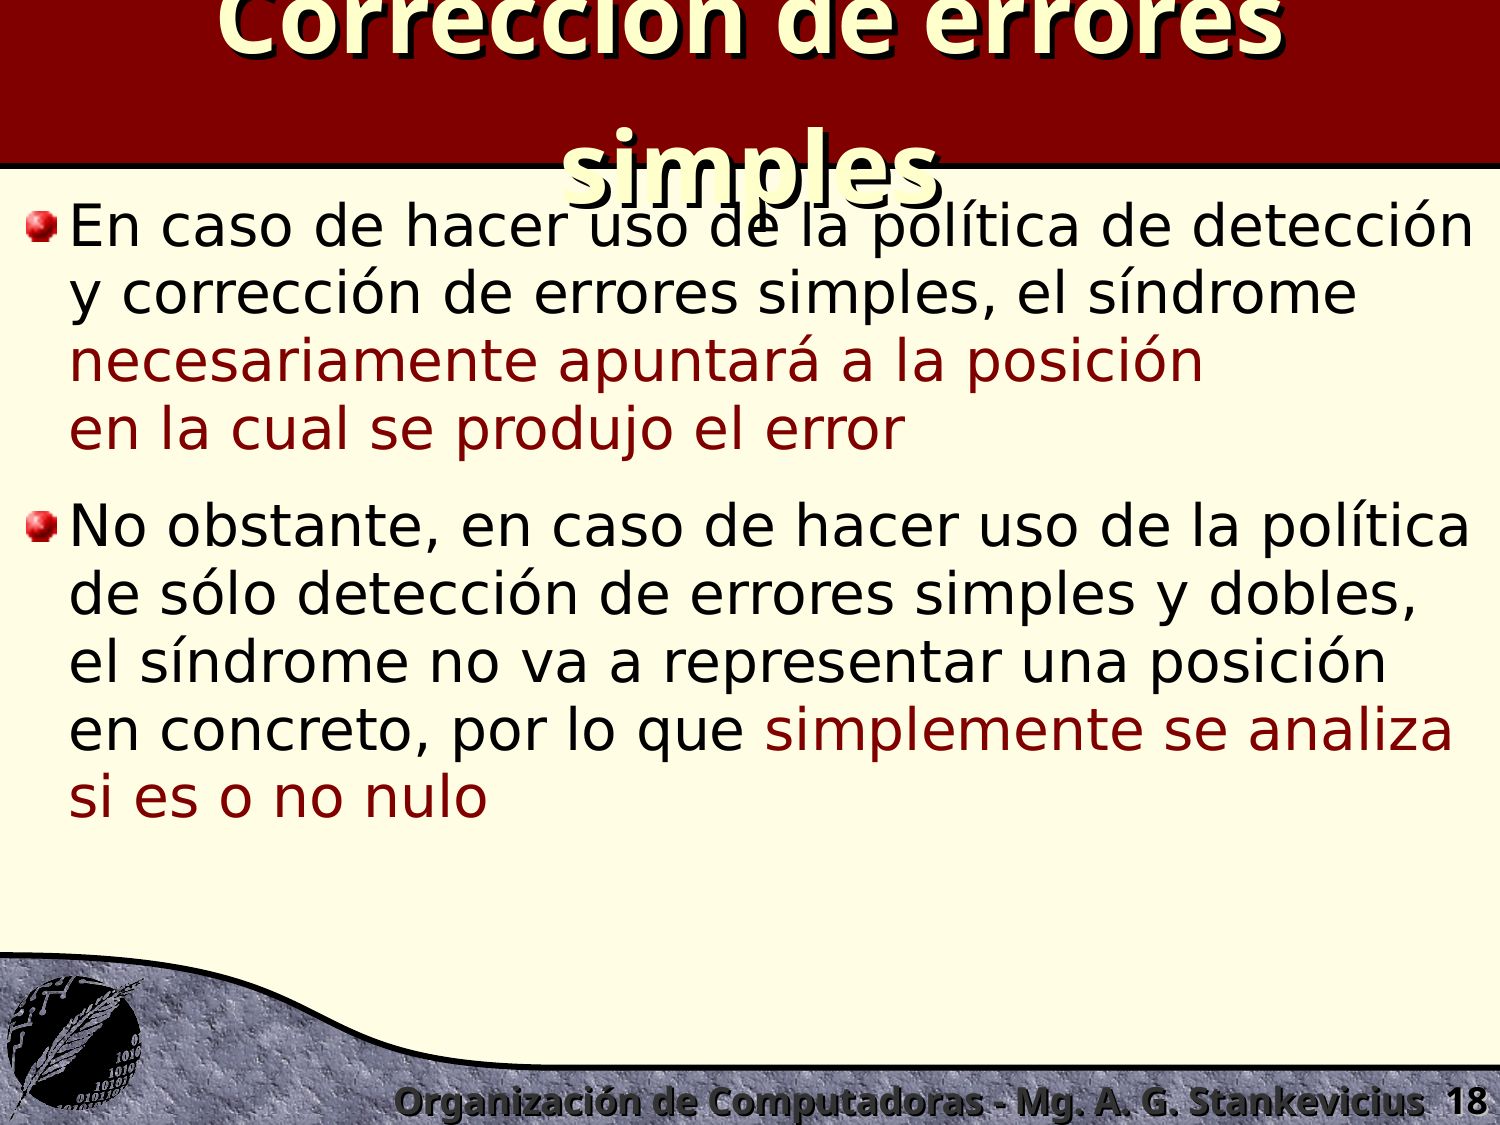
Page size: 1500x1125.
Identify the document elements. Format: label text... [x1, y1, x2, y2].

list En caso de hacer uso de la política de detección y corrección de errores simples, el síndrome necesariamente apuntará a la posición en la cual se produjo el error No obstante, en caso de hacer uso de la política de sólo detección de errores simples y dobles, el síndrome no va a representar una posición en concreto, por lo que simplemente se analiza si es o no nulo [11, 192, 1486, 935]
picture [802, 1100, 806, 1110]
title Corrección de errores simples [15, 5, 1485, 160]
picture [448, 1100, 455, 1110]
picture [0, 959, 1500, 1125]
picture [1058, 1100, 1065, 1110]
